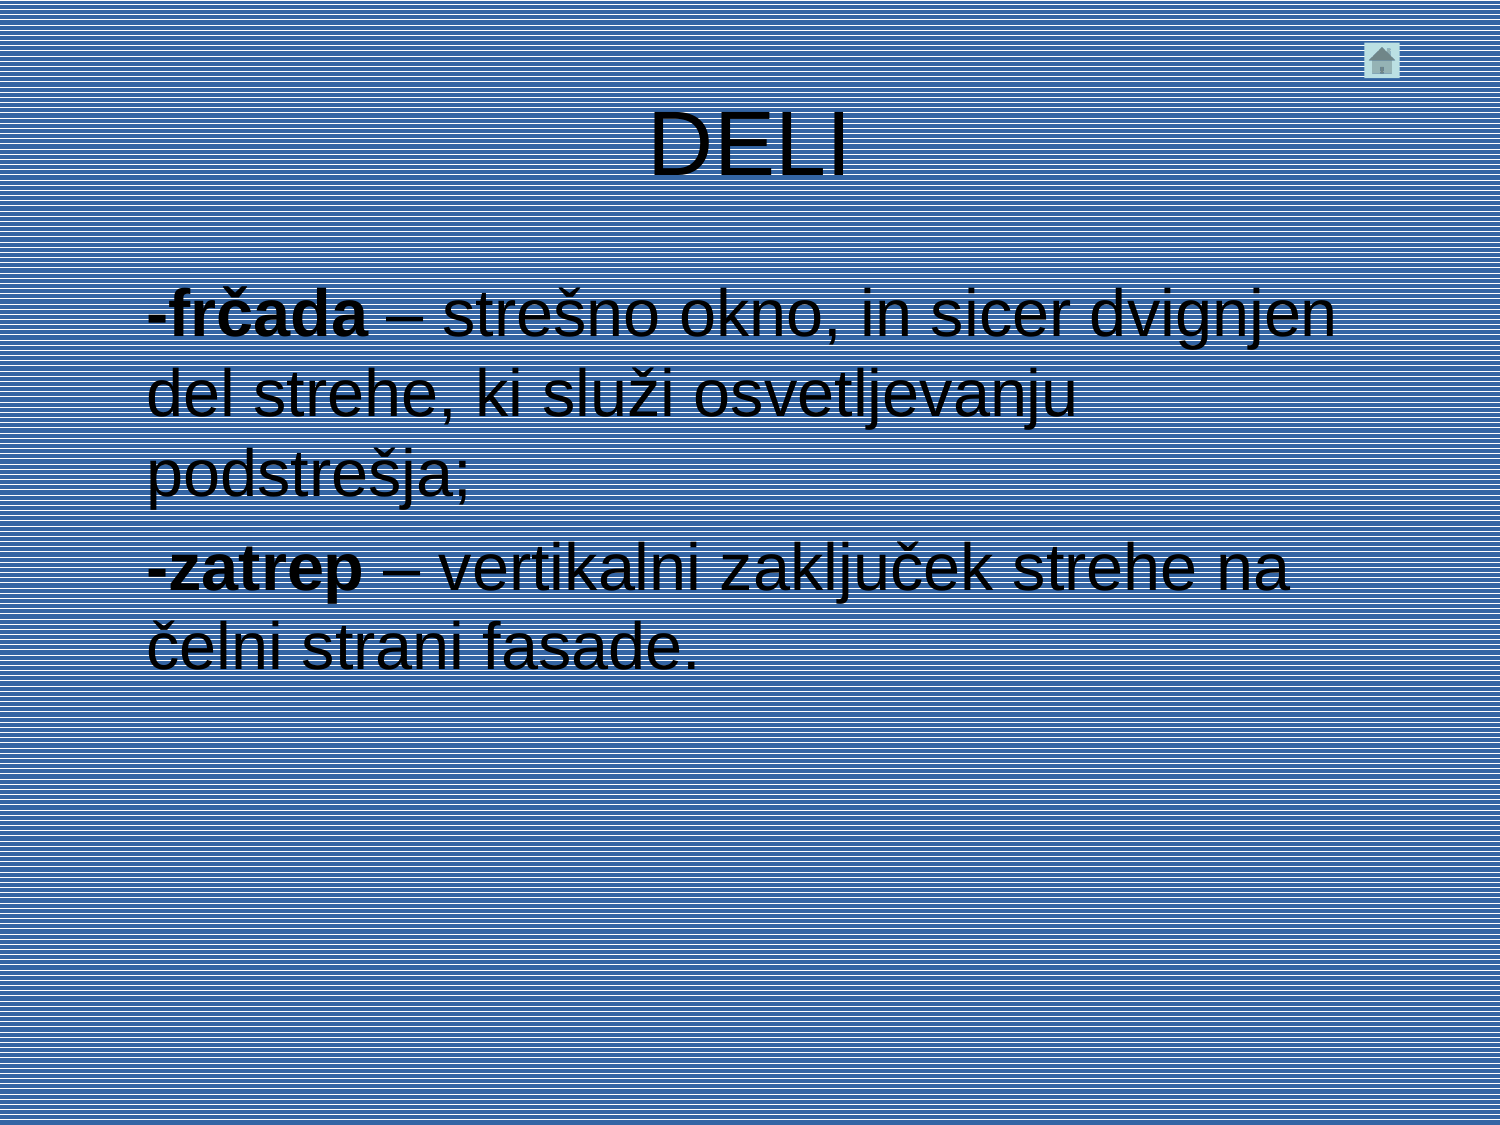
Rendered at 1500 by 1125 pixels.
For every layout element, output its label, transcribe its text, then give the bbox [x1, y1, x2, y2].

list -frčada – strešno okno, in sicer dvignjen del strehe, ki služi osvetljevanju podstrešja; -zatrep – vertikalni zaključek strehe na čelni strani fasade. [75, 262, 1425, 1005]
text_box [1364, 42, 1400, 79]
title DELI [75, 45, 1425, 233]
